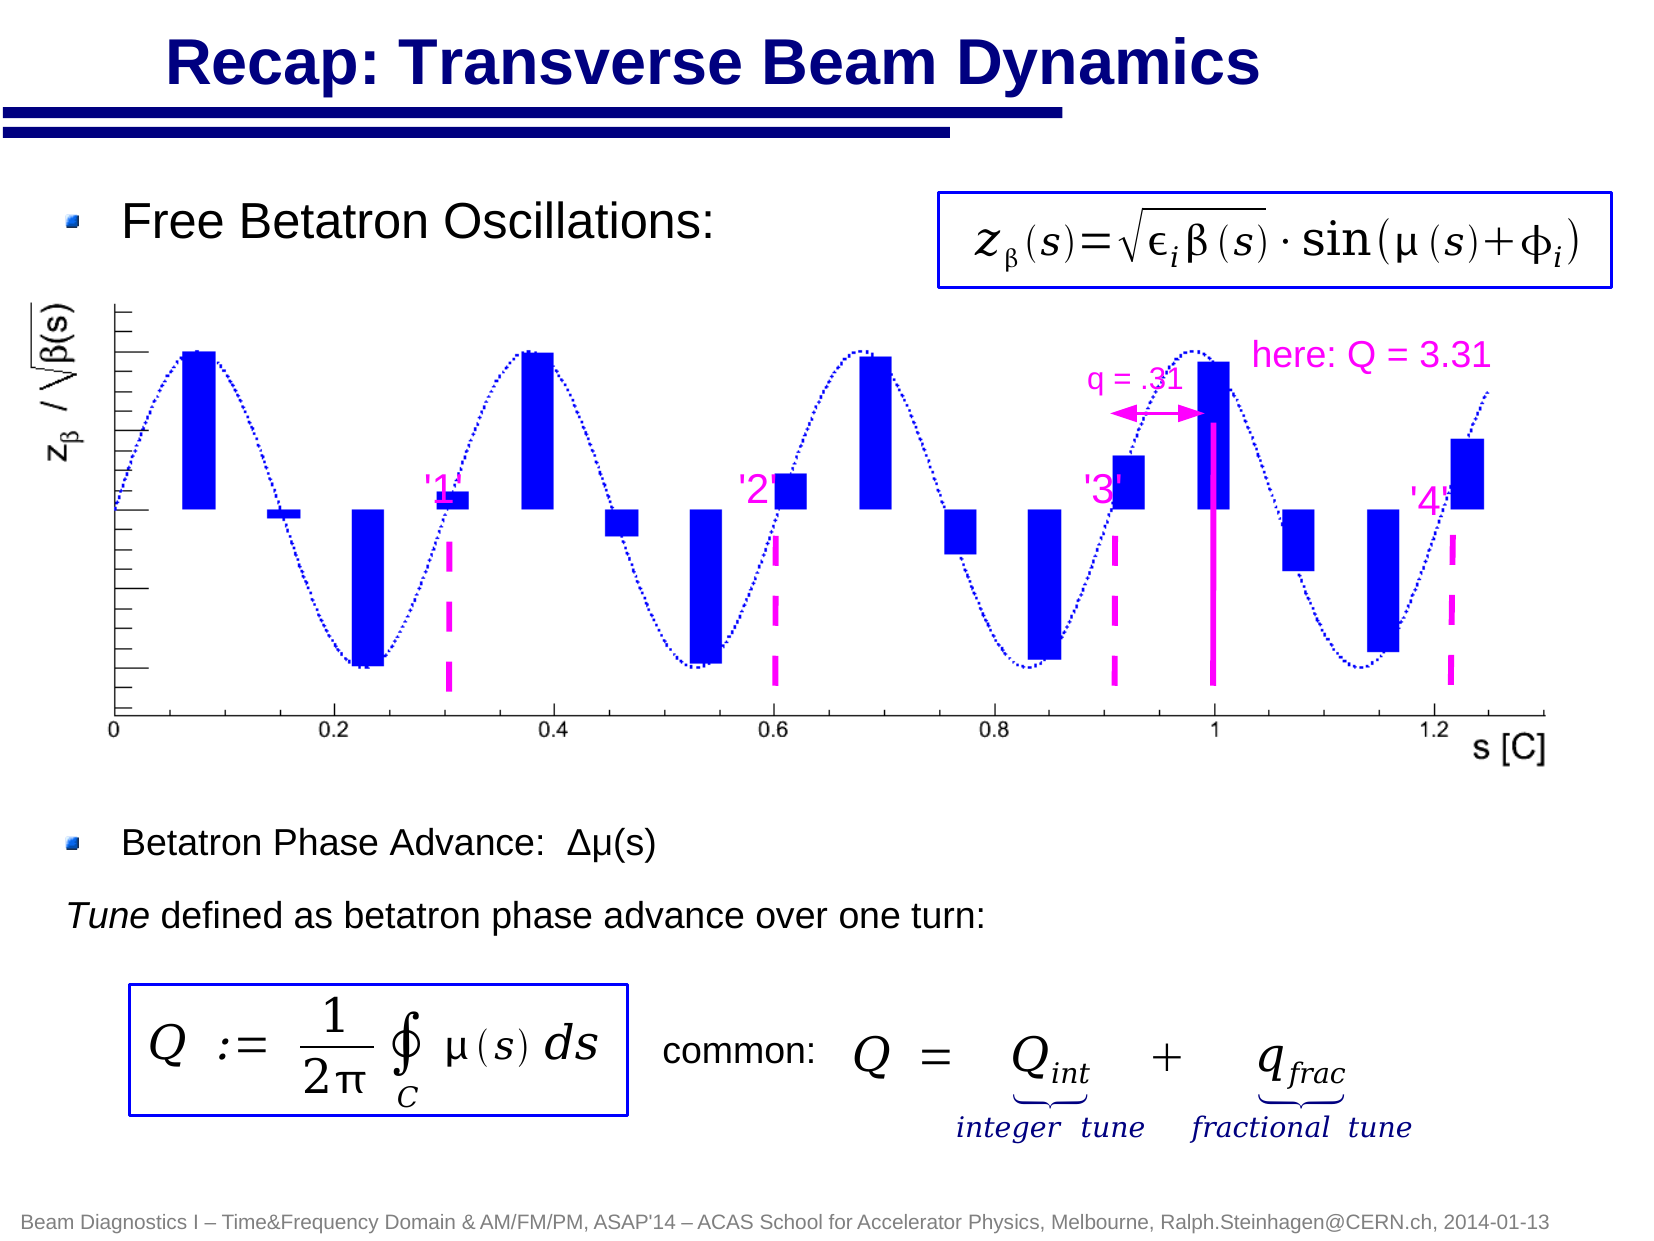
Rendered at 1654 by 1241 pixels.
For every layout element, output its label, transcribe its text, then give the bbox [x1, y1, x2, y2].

chart [136, 987, 611, 1113]
chart [961, 205, 1593, 274]
list Free Betatron Oscillations: Betatron Phase Advance: Δμ(s) Tune defined as betatron phase advance over one turn: [65, 192, 1628, 1205]
chart [840, 1026, 1425, 1145]
title Recap: Transverse Beam Dynamics [165, 0, 1536, 124]
list Free Betatron Oscillations: Betatron Phase Advance: Δμ(s) Tune defined as betatron phase advance over one turn: [940, 194, 1610, 286]
picture [23, 295, 65, 774]
text_box common: [647, 1021, 843, 1079]
